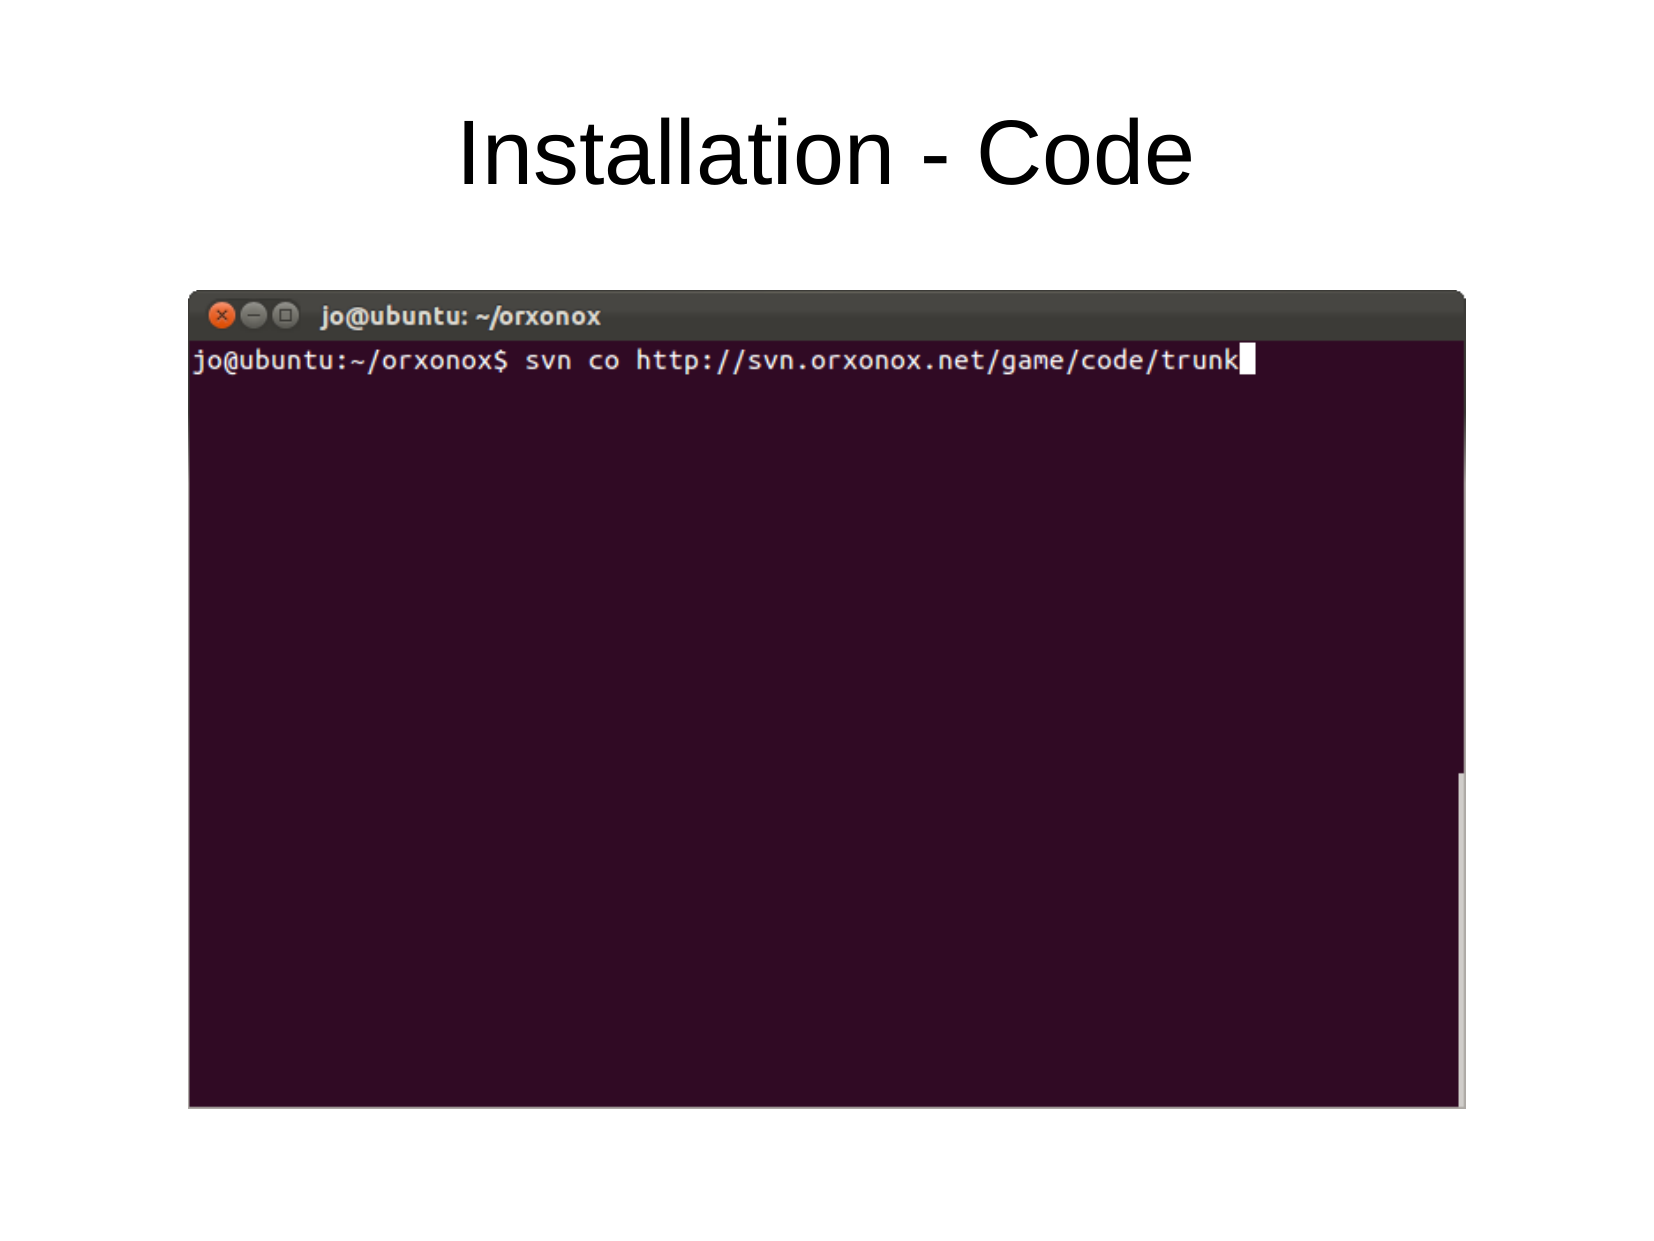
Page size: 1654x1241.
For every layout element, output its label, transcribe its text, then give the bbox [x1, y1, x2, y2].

title Installation - Code [82, 49, 1571, 257]
picture [188, 290, 1466, 1109]
